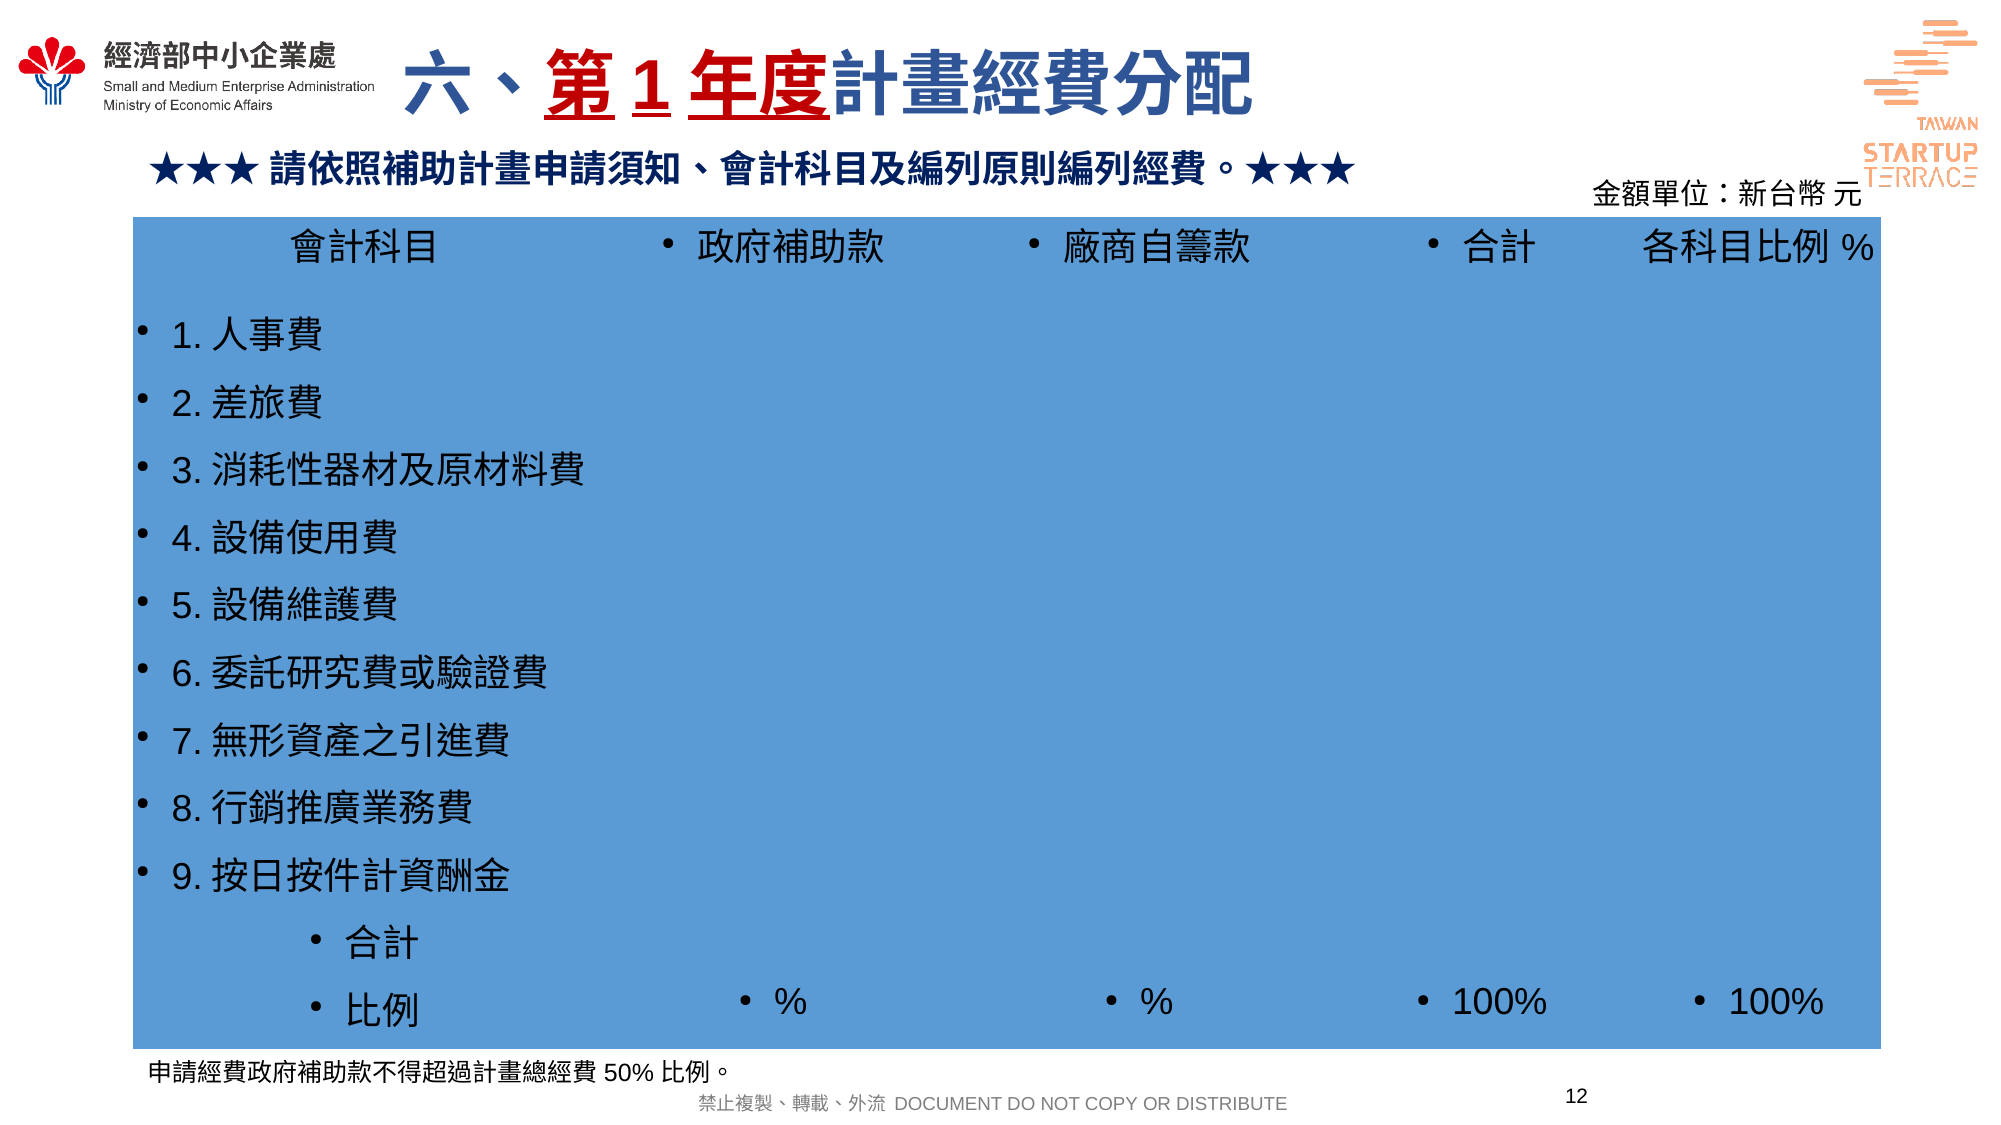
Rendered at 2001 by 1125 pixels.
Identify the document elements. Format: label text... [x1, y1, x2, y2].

table_cell [950, 508, 1328, 575]
table_cell [1636, 575, 1881, 643]
table_cell [1636, 846, 1881, 913]
table_cell [596, 913, 950, 981]
table_cell [950, 643, 1328, 711]
table_cell [1328, 643, 1636, 711]
table_cell [1328, 575, 1636, 643]
table_cell 合計 [133, 913, 596, 981]
table_cell [950, 711, 1328, 778]
table_cell [1328, 846, 1636, 913]
table_cell [1328, 508, 1636, 575]
table_cell 100% [1636, 981, 1881, 1049]
table_cell [1636, 913, 1881, 981]
table_cell 2.差旅費 [133, 372, 596, 440]
table_cell 4.設備使用費 [133, 508, 596, 575]
table_cell [1328, 305, 1636, 372]
table_cell [1328, 440, 1636, 508]
text_box 金額單位：新台幣 元 [1578, 168, 1878, 218]
table_cell [596, 440, 950, 508]
table_cell % [950, 981, 1328, 1049]
table_cell 6.委託研究費或驗證費 [133, 643, 596, 711]
table_cell [596, 778, 950, 846]
table_cell 3.消耗性器材及原材料費 [133, 440, 596, 508]
table_cell [1636, 778, 1881, 846]
table_header 政府補助款 [596, 217, 950, 305]
table_cell 100% [1328, 981, 1636, 1049]
table_cell 1.人事費 [133, 305, 596, 372]
table_cell [596, 575, 950, 643]
table_cell [1328, 778, 1636, 846]
table_cell [596, 846, 950, 913]
table_cell [950, 372, 1328, 440]
text_box ★★★請依照補助計畫申請須知、會計科目及編列原則編列經費。★★★ [133, 138, 1372, 198]
table_cell 9.按日按件計資酬金 [133, 846, 596, 913]
table_cell 8.行銷推廣業務費 [133, 778, 596, 846]
title 六、第1年度計畫經費分配 [387, 2, 1796, 171]
table_cell 7.無形資產之引進費 [133, 711, 596, 778]
table_cell [596, 711, 950, 778]
table_cell [950, 305, 1328, 372]
table_cell [1328, 711, 1636, 778]
table_cell [950, 440, 1328, 508]
table_header 會計科目 [133, 217, 596, 305]
table_header 廠商自籌款 [950, 217, 1328, 305]
table_cell [596, 372, 950, 440]
text_box 申請經費政府補助款不得超過計畫總經費50%比例。 [133, 1049, 750, 1094]
table_cell [1636, 440, 1881, 508]
table_cell [596, 643, 950, 711]
table_cell [1636, 711, 1881, 778]
table_cell 比例 [133, 981, 596, 1049]
table_cell [1636, 508, 1881, 575]
table_cell [950, 575, 1328, 643]
table_cell [596, 508, 950, 575]
table_cell [596, 305, 950, 372]
table_cell [1636, 372, 1881, 440]
table_cell [1636, 643, 1881, 711]
table_header 各科目比例% [1636, 217, 1881, 305]
table_cell [1328, 372, 1636, 440]
table_header 合計 [1328, 217, 1636, 305]
table_cell [950, 846, 1328, 913]
table_cell % [596, 981, 950, 1049]
table_cell [950, 778, 1328, 846]
table_cell [1636, 305, 1881, 372]
text_box 12 [1550, 1064, 2000, 1125]
table_cell [1328, 913, 1636, 981]
table_cell [950, 913, 1328, 981]
table_cell 5.設備維護費 [133, 575, 596, 643]
